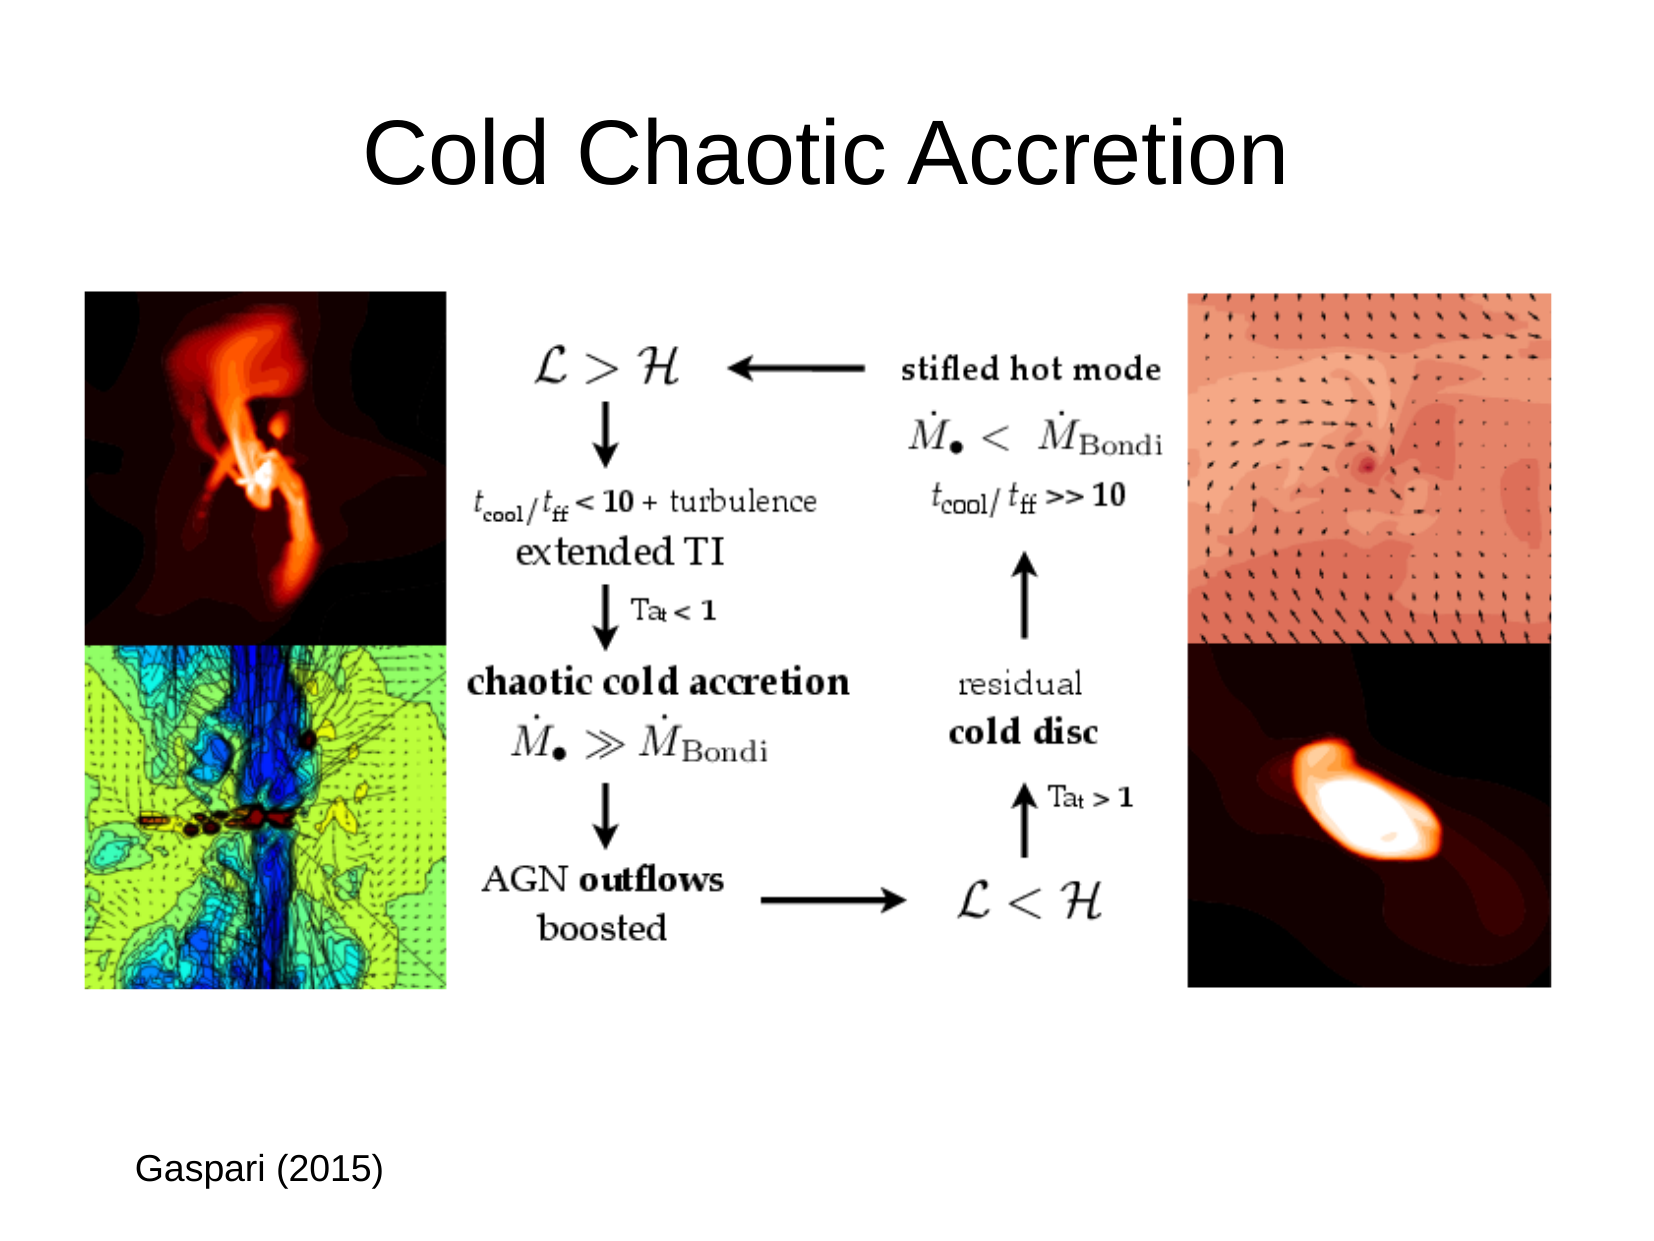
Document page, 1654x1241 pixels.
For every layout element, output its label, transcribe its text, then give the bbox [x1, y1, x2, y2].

text_box Gaspari (2015) [120, 1140, 495, 1197]
title Cold Chaotic Accretion [82, 49, 1571, 257]
picture [75, 290, 1583, 1036]
